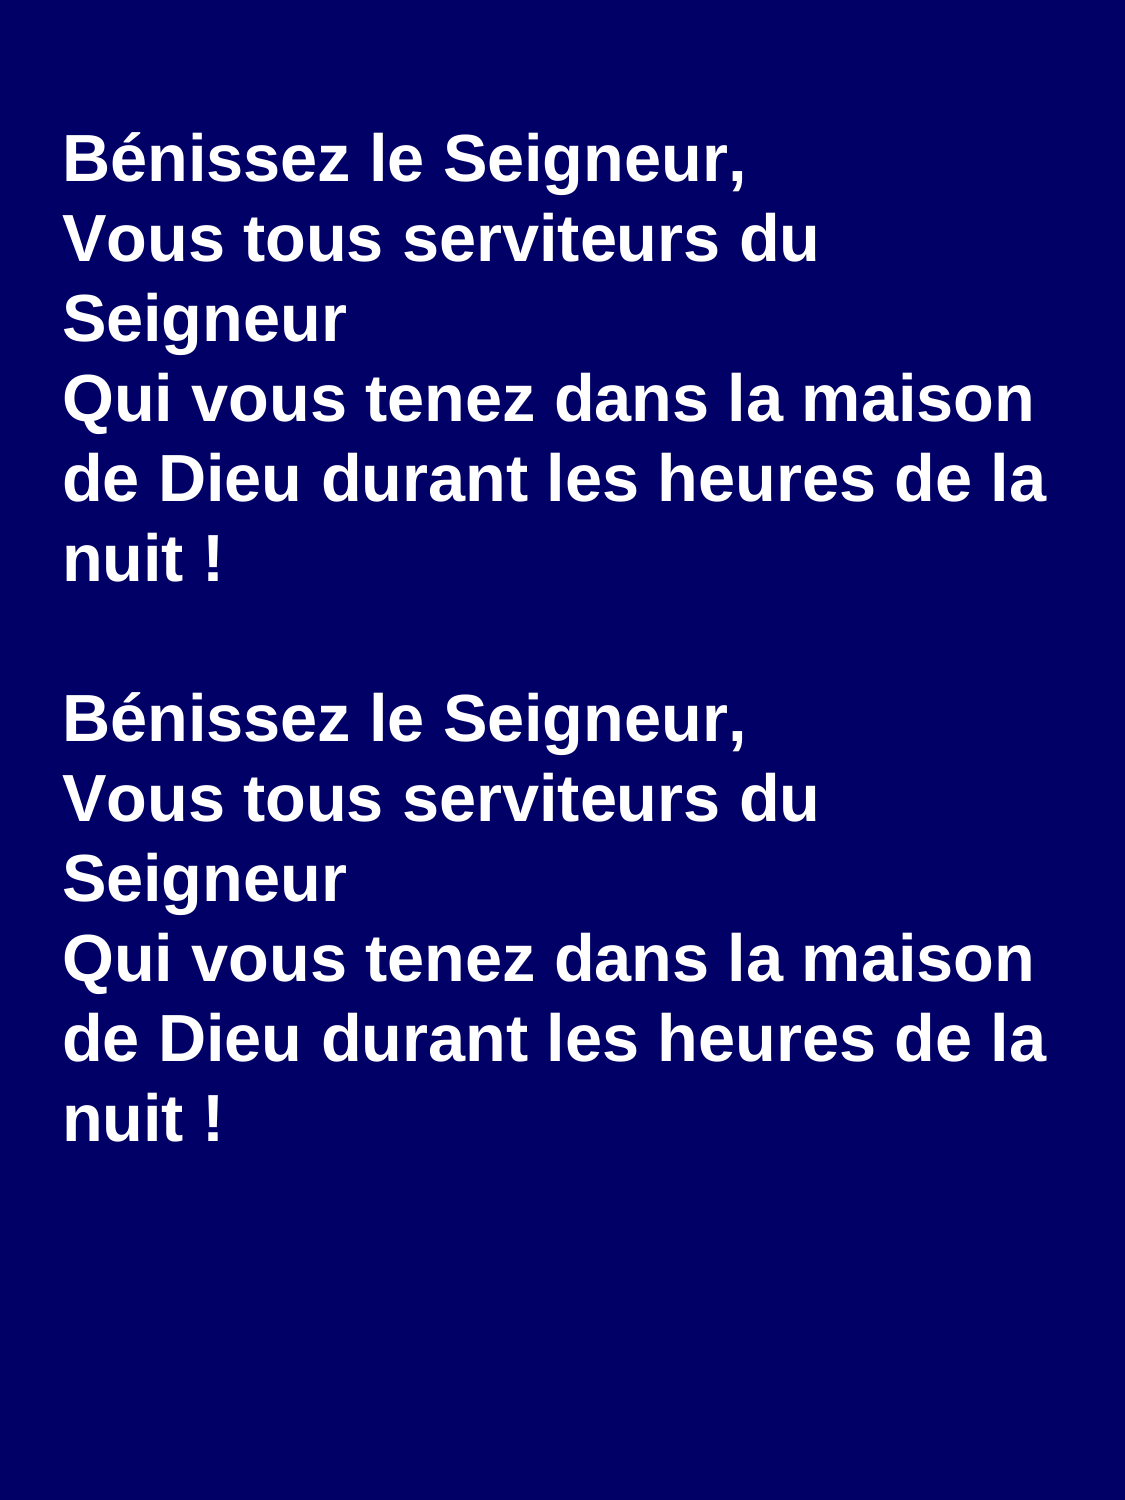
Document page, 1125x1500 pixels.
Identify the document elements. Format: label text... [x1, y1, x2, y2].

text_box Bénissez le Seigneur, Vous tous serviteurs du Seigneur Qui vous tenez dans la maison de Dieu durant les heures de la nuit ! Bénissez le Seigneur, Vous tous serviteurs du Seigneur Qui vous tenez dans la maison de Dieu durant les heures de la nuit ! [47, 107, 1125, 1347]
